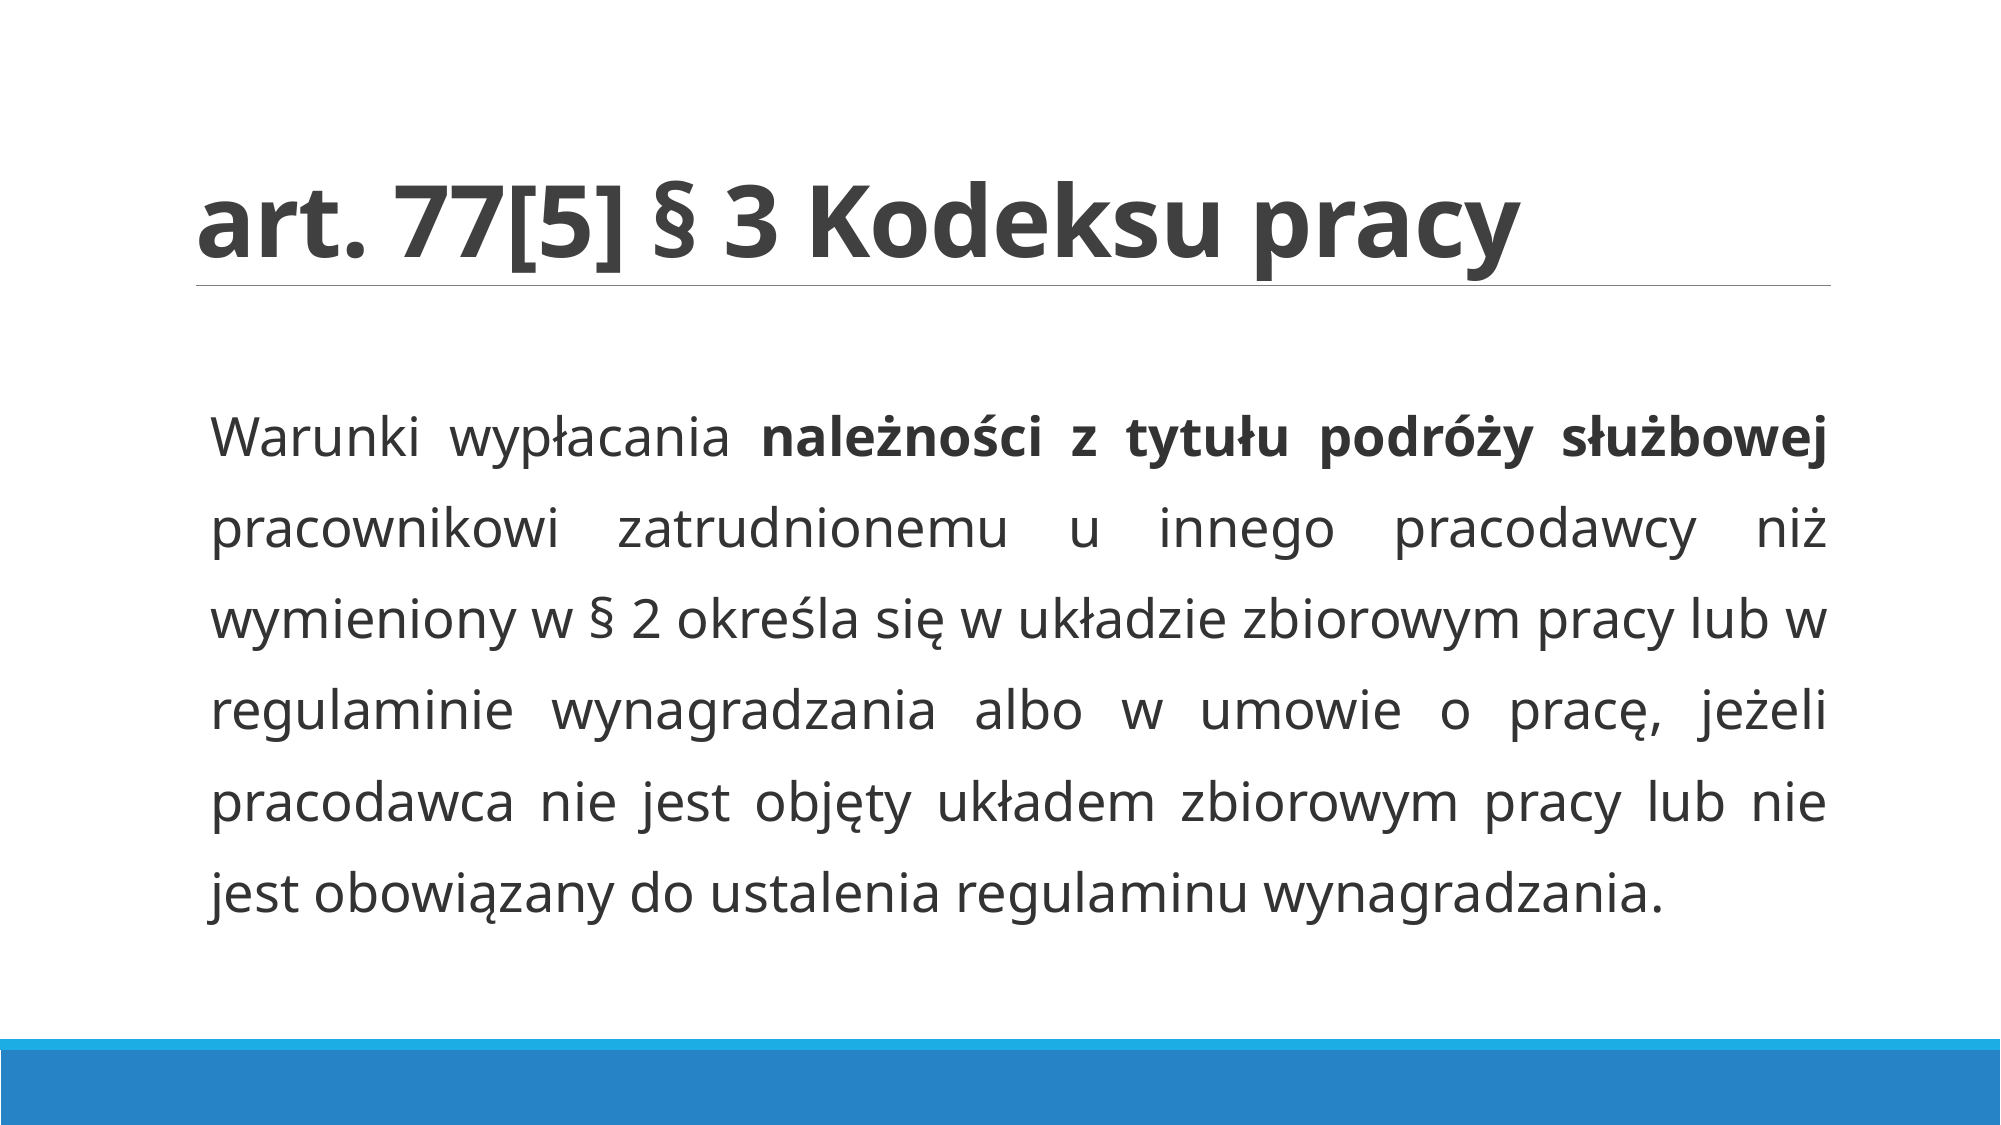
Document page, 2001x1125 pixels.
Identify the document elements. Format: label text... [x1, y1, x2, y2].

title art. 77[5] § 3 Kodeksu pracy [180, 47, 1831, 286]
list Warunki wypłacania należności z tytułu podróży służbowej pracownikowi zatrudnionemu u innego pracodawcy niż wymieniony w § 2 określa się w układzie zbiorowym pracy lub w regulaminie wynagradzania albo w umowie o pracę, jeżeli pracodawca nie jest objęty układem zbiorowym pracy lub nie jest obowiązany do ustalenia regulaminu wynagradzania. [180, 302, 1831, 963]
